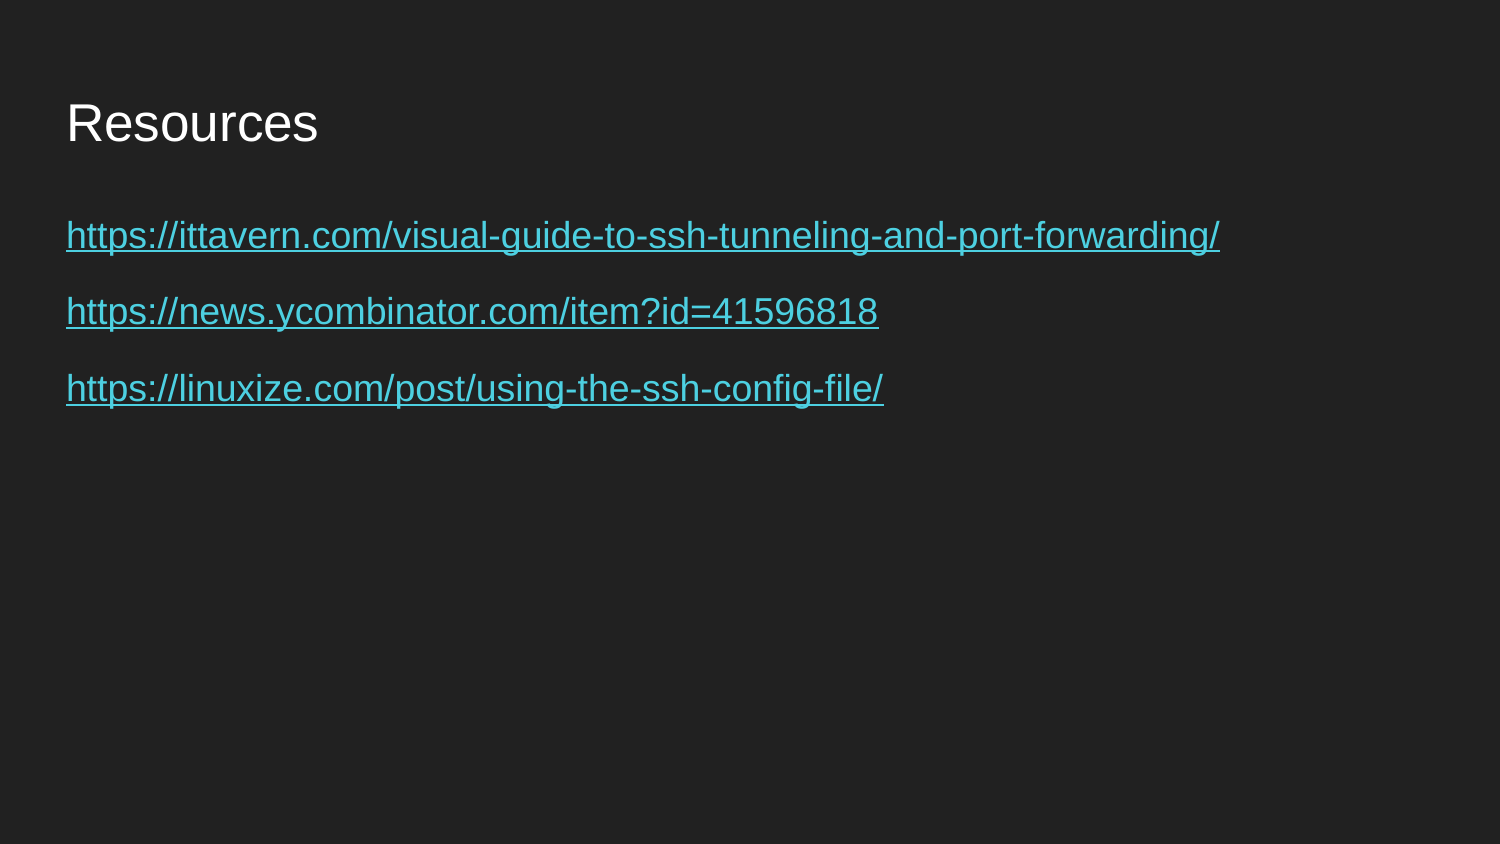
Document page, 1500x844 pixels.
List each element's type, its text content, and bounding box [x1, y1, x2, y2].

list https://ittavern.com/visual-guide-to-ssh-tunneling-and-port-forwarding/ https://news.ycombinator.com/item?id=41596818 https://linuxize.com/post/using-the-ssh-config-file/ [51, 189, 1449, 750]
title Resources [51, 72, 1449, 167]
